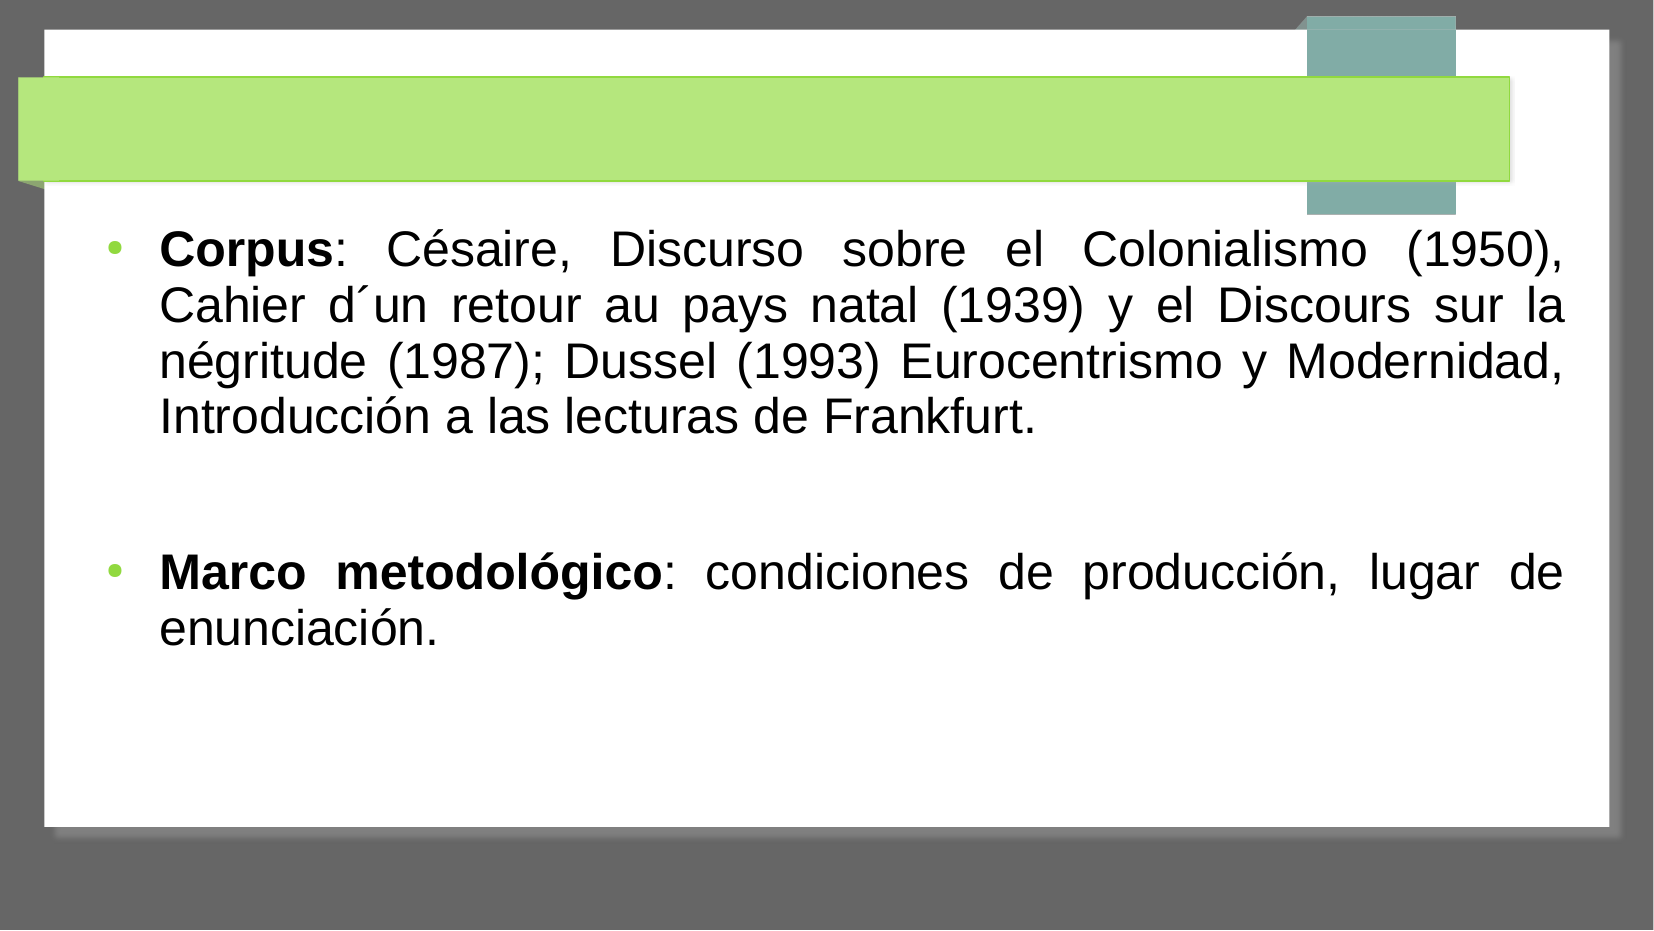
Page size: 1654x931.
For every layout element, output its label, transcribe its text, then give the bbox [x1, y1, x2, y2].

list Corpus: Césaire, Discurso sobre el Colonialismo (1950), Cahier d´un retour au pays natal (1939) y el Discours sur la négritude (1987); Dussel (1993) Eurocentrismo y Modernidad, Introducción a las lecturas de Frankfurt. Marco metodológico: condiciones de producción, lugar de enunciación. [88, 221, 1565, 813]
